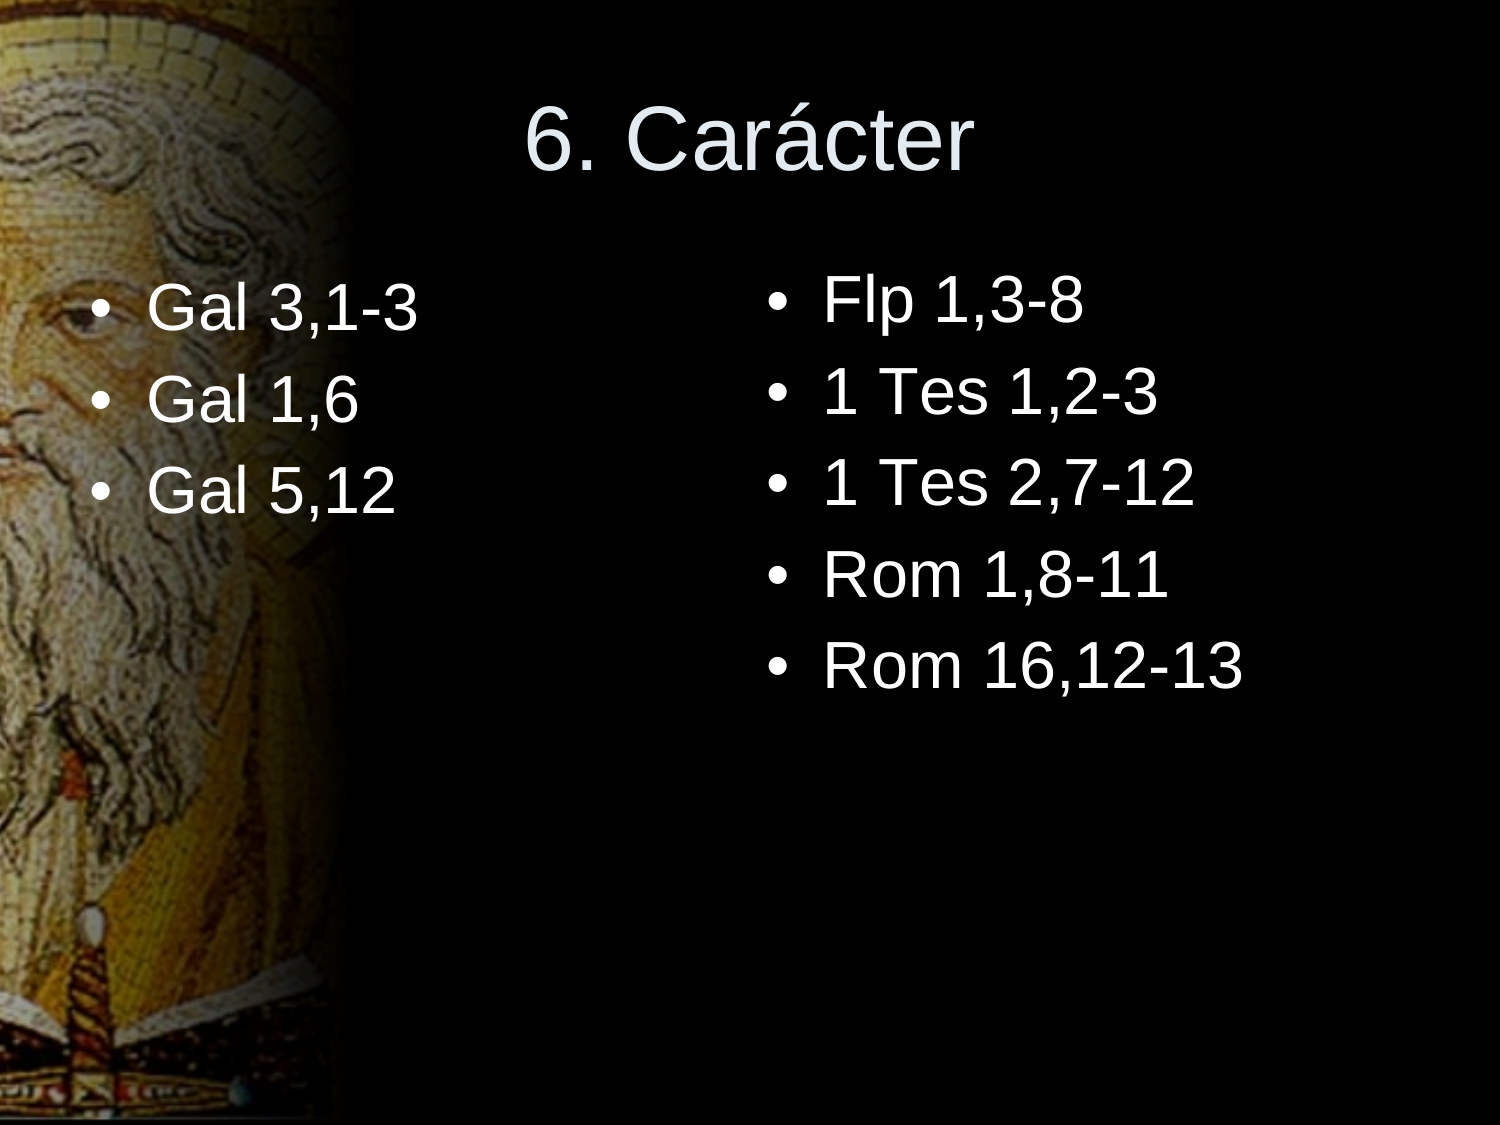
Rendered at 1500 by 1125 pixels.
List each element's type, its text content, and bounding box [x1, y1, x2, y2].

picture [0, 0, 1500, 1125]
list Gal 3,1-3 Gal 1,6 Gal 5,12 [75, 262, 734, 1006]
title 6. Carácter [75, 13, 1426, 265]
list Flp 1,3-8 1 Tes 1,2-3 1 Tes 2,7-12 Rom 1,8-11 Rom 16,12-13 [766, 262, 1426, 1006]
